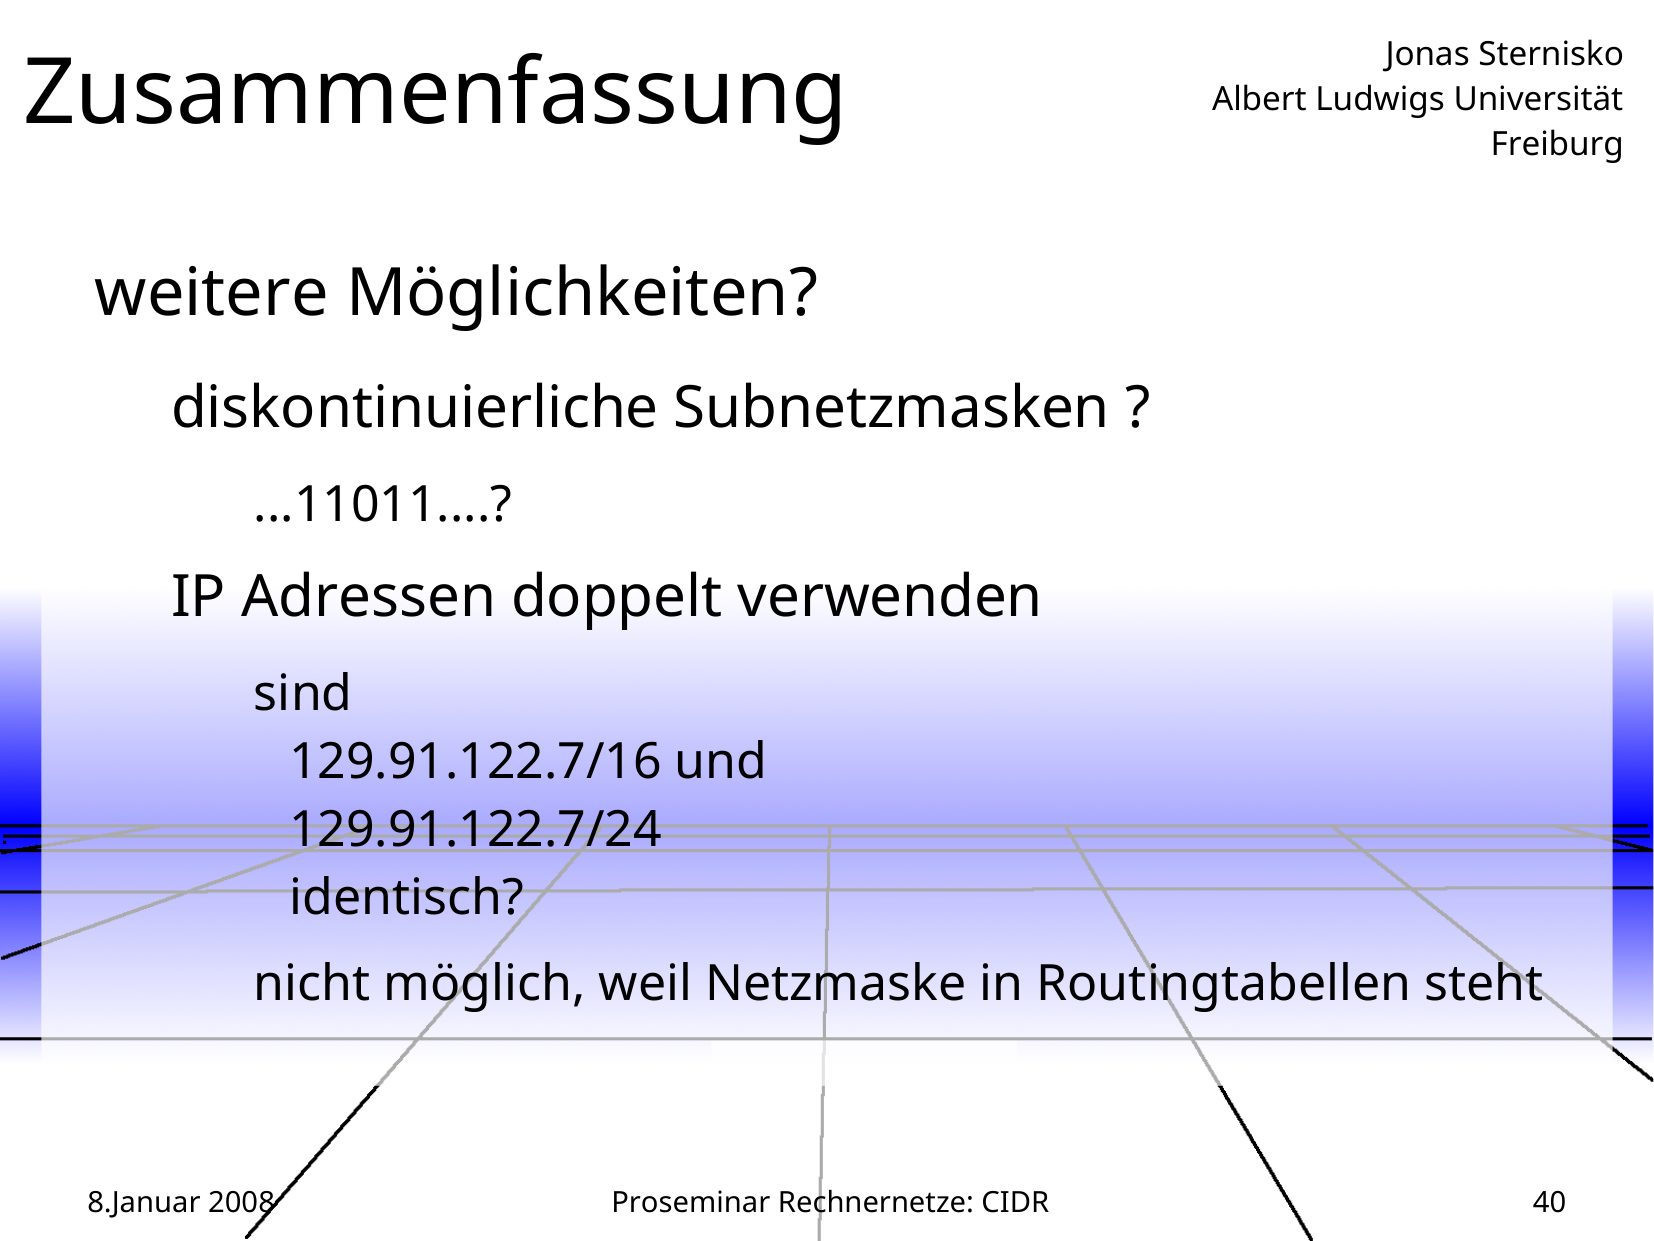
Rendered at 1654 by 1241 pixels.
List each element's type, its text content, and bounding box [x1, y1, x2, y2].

picture [0, 0, 1654, 1241]
list weitere Möglichkeiten? diskontinuierliche Subnetzmasken ? ...11011....? IP Adressen doppelt verwenden sind 129.91.122.7/16 und 129.91.122.7/24 identisch? nicht möglich, weil Netzmaske in Routingtabellen steht [76, 185, 1565, 1152]
title Zusammenfassung [23, 31, 1211, 146]
